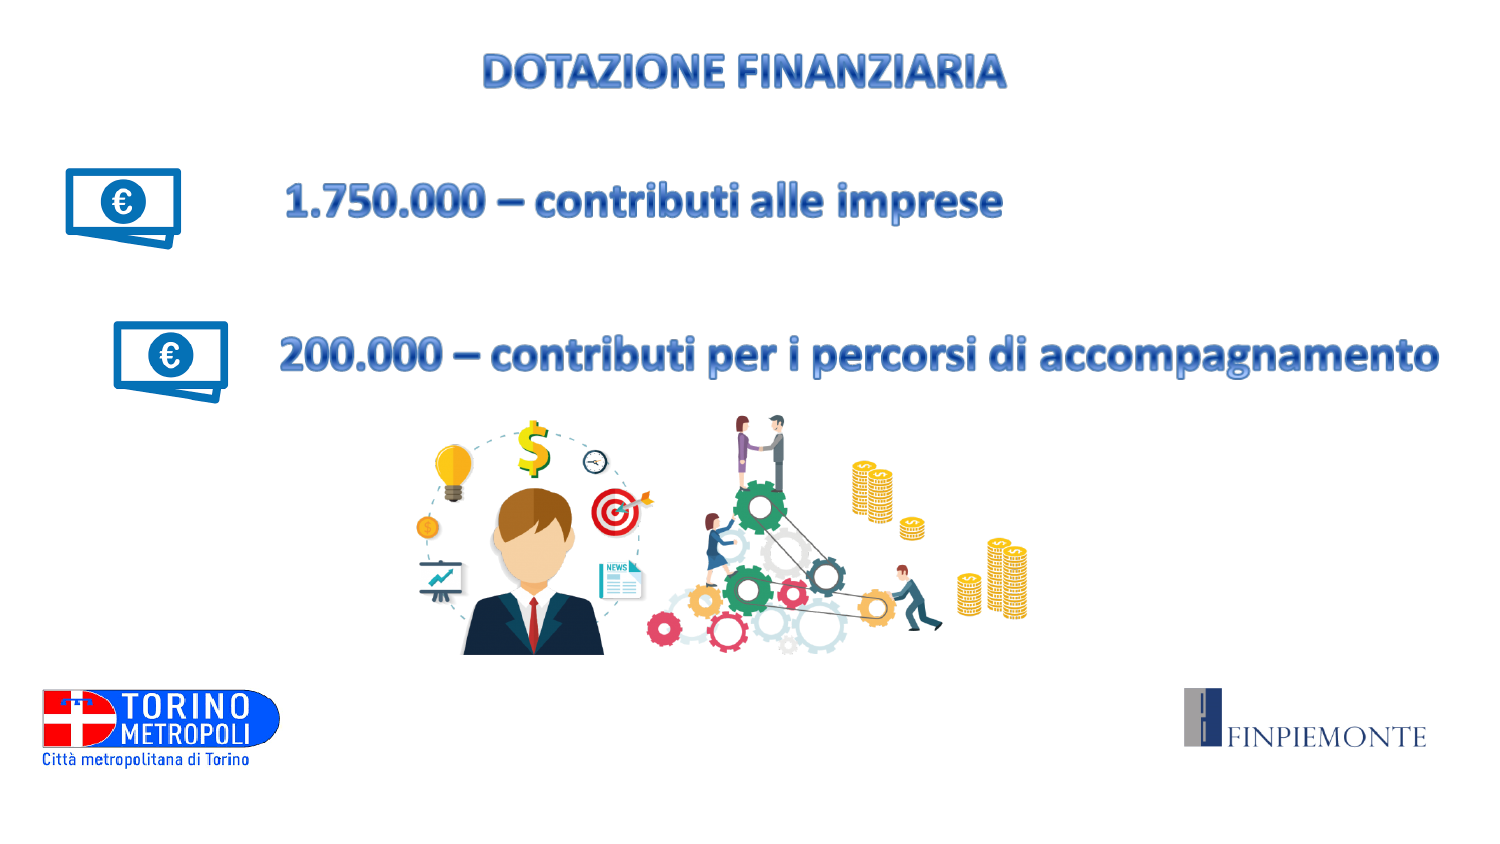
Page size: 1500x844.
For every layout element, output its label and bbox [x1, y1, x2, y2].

picture [253, 153, 1035, 240]
picture [1163, 665, 1447, 789]
picture [395, 410, 1047, 655]
picture [29, 669, 298, 789]
picture [112, 303, 229, 421]
picture [205, 23, 1284, 110]
picture [248, 306, 1471, 392]
picture [64, 150, 182, 267]
